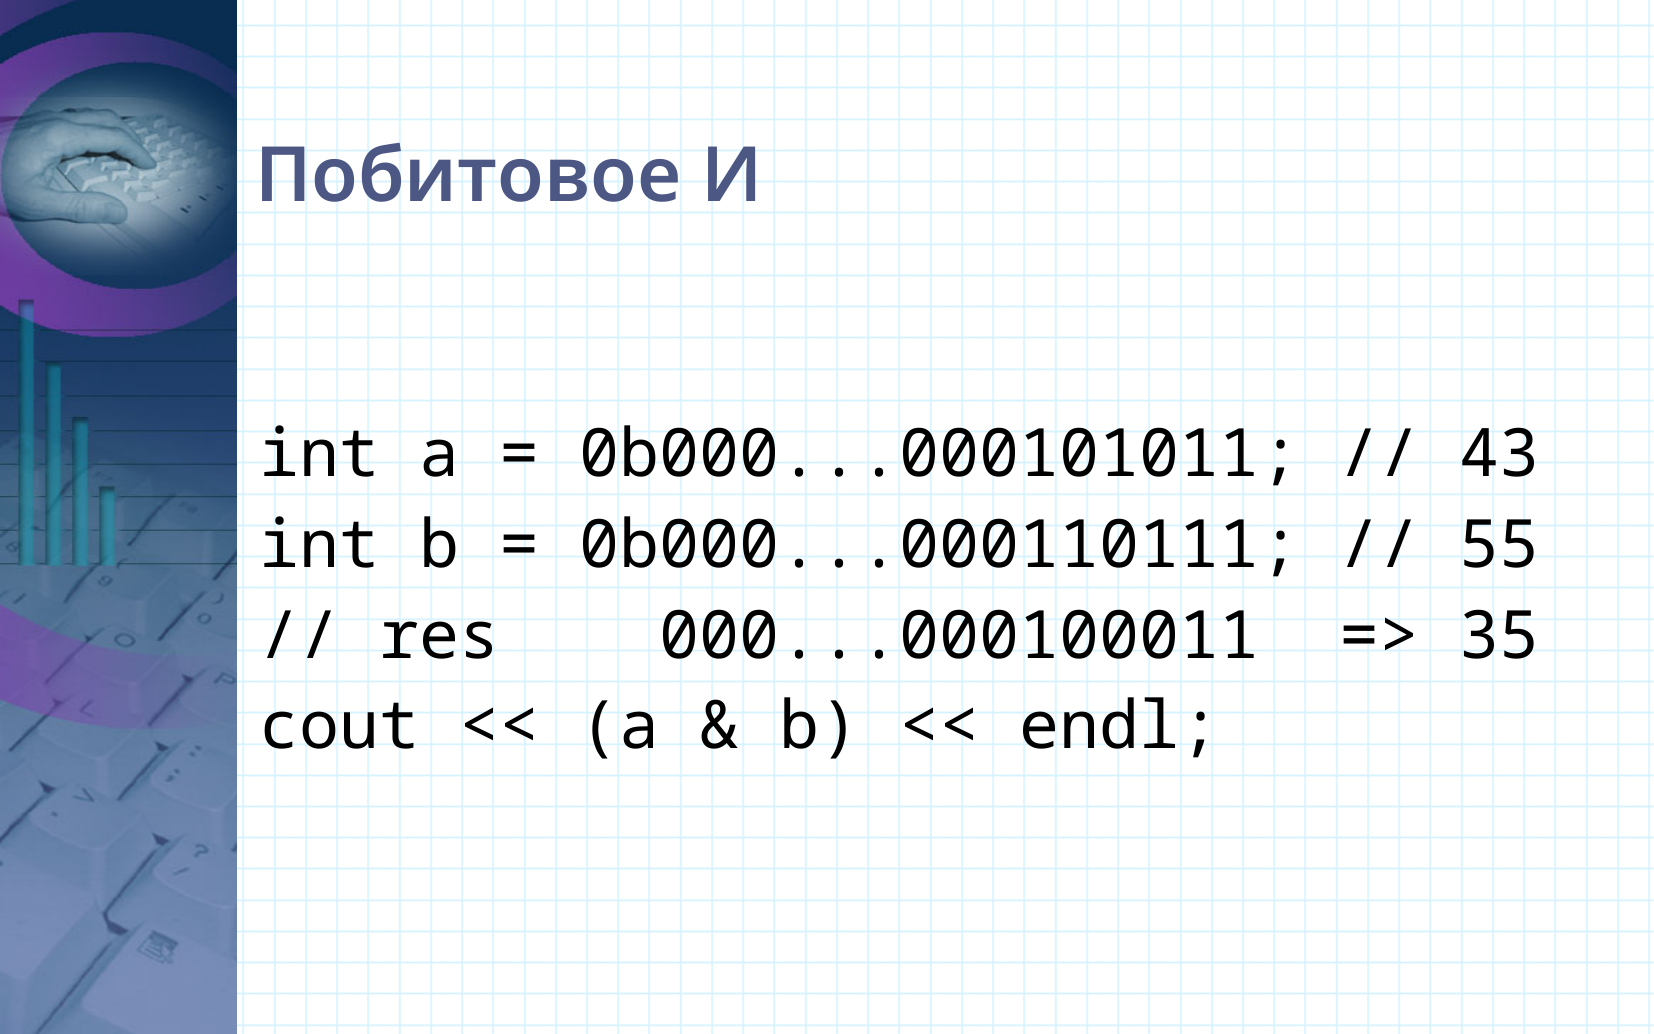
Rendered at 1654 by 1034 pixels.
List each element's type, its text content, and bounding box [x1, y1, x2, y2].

title Побитовое И [254, 85, 1640, 226]
subtitle int a = 0b000...000101011; // 43 int b = 0b000...000110111; // 55 // res 000...000100011 => 35 cout << (a & b) << endl; [224, 226, 1640, 948]
picture [0, 0, 1654, 1034]
